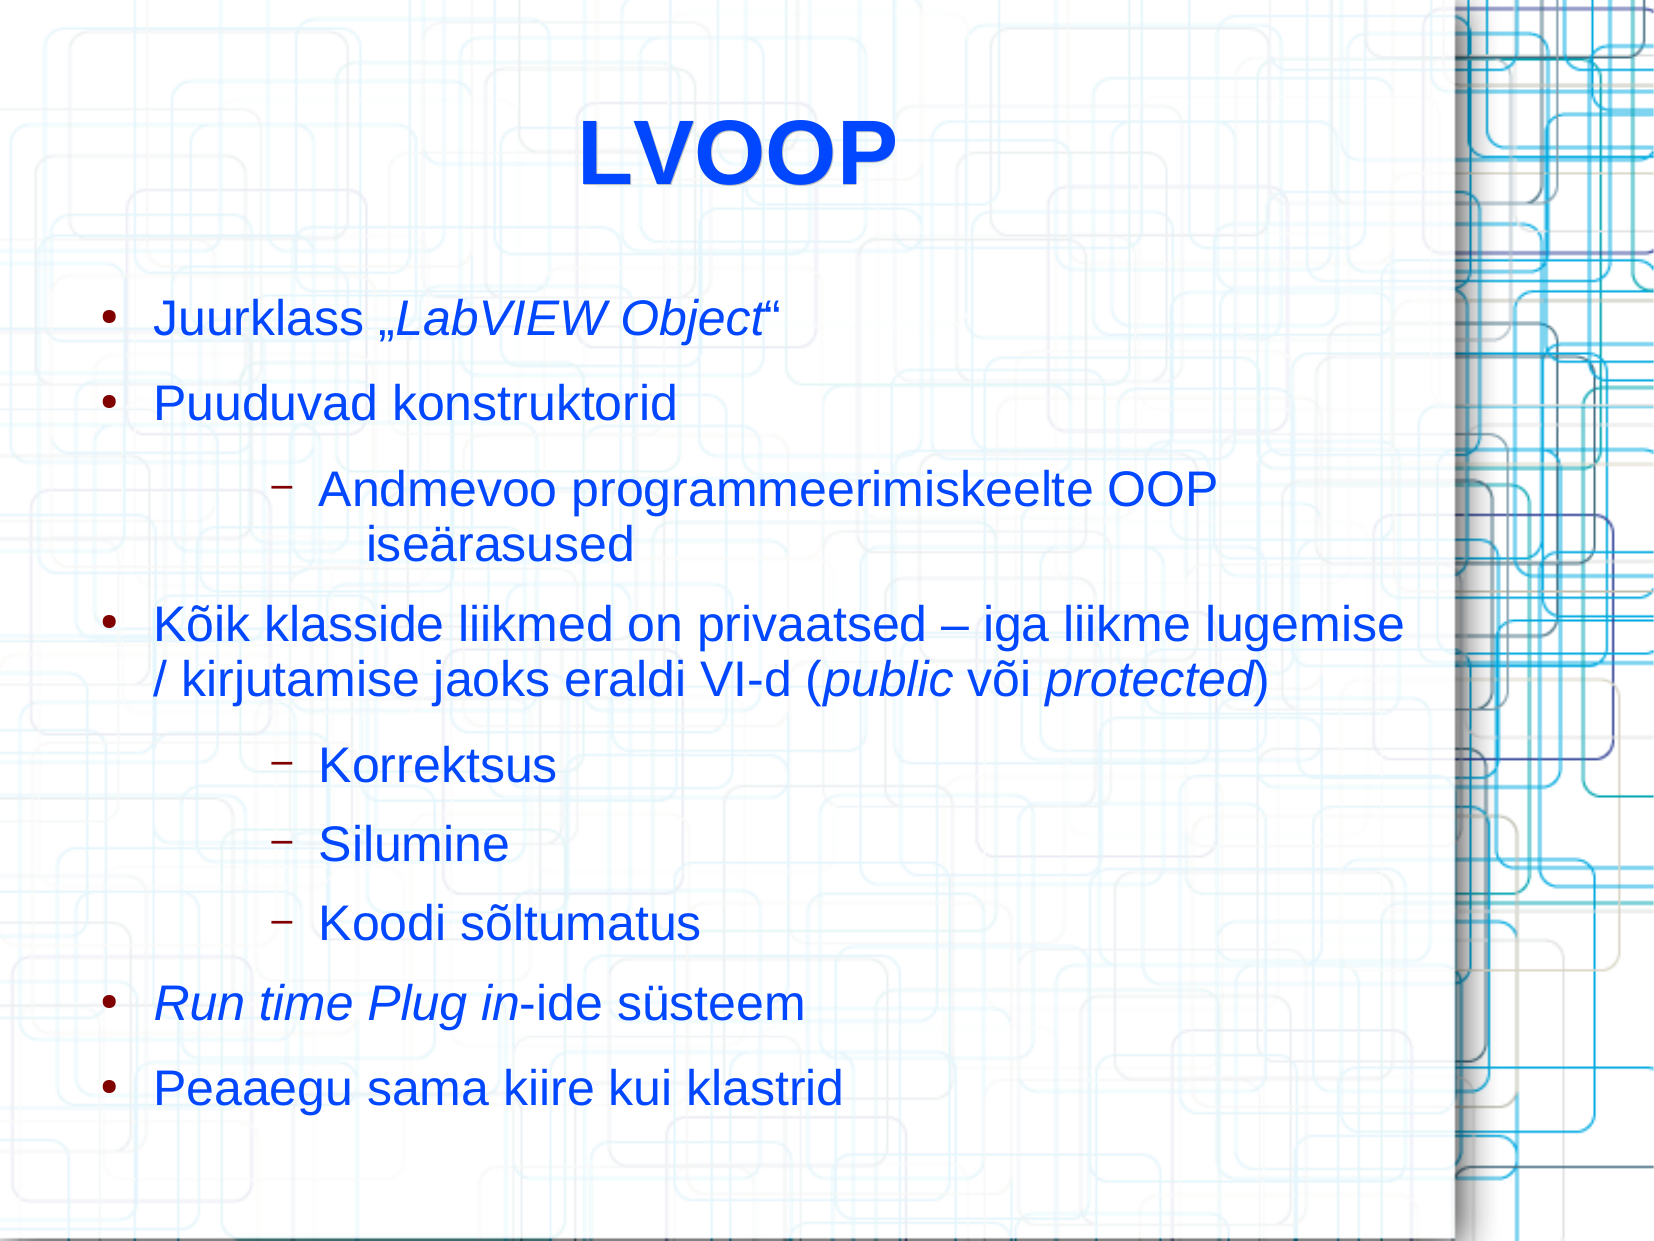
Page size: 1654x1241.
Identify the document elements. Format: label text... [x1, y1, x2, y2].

list Juurklass „LabVIEW Object“ Puuduvad konstruktorid Andmevoo programmeerimiskeelte OOP iseärasused Kõik klasside liikmed on privaatsed – iga liikme lugemise / kirjutamise jaoks eraldi VI-d (public või protected) Korrektsus Silumine Koodi sõltumatus Run time Plug in-ide süsteem Peaaegu sama kiire kui klastrid [82, 290, 1418, 1117]
title LVOOP [59, 56, 1418, 250]
picture [0, 0, 1654, 1241]
